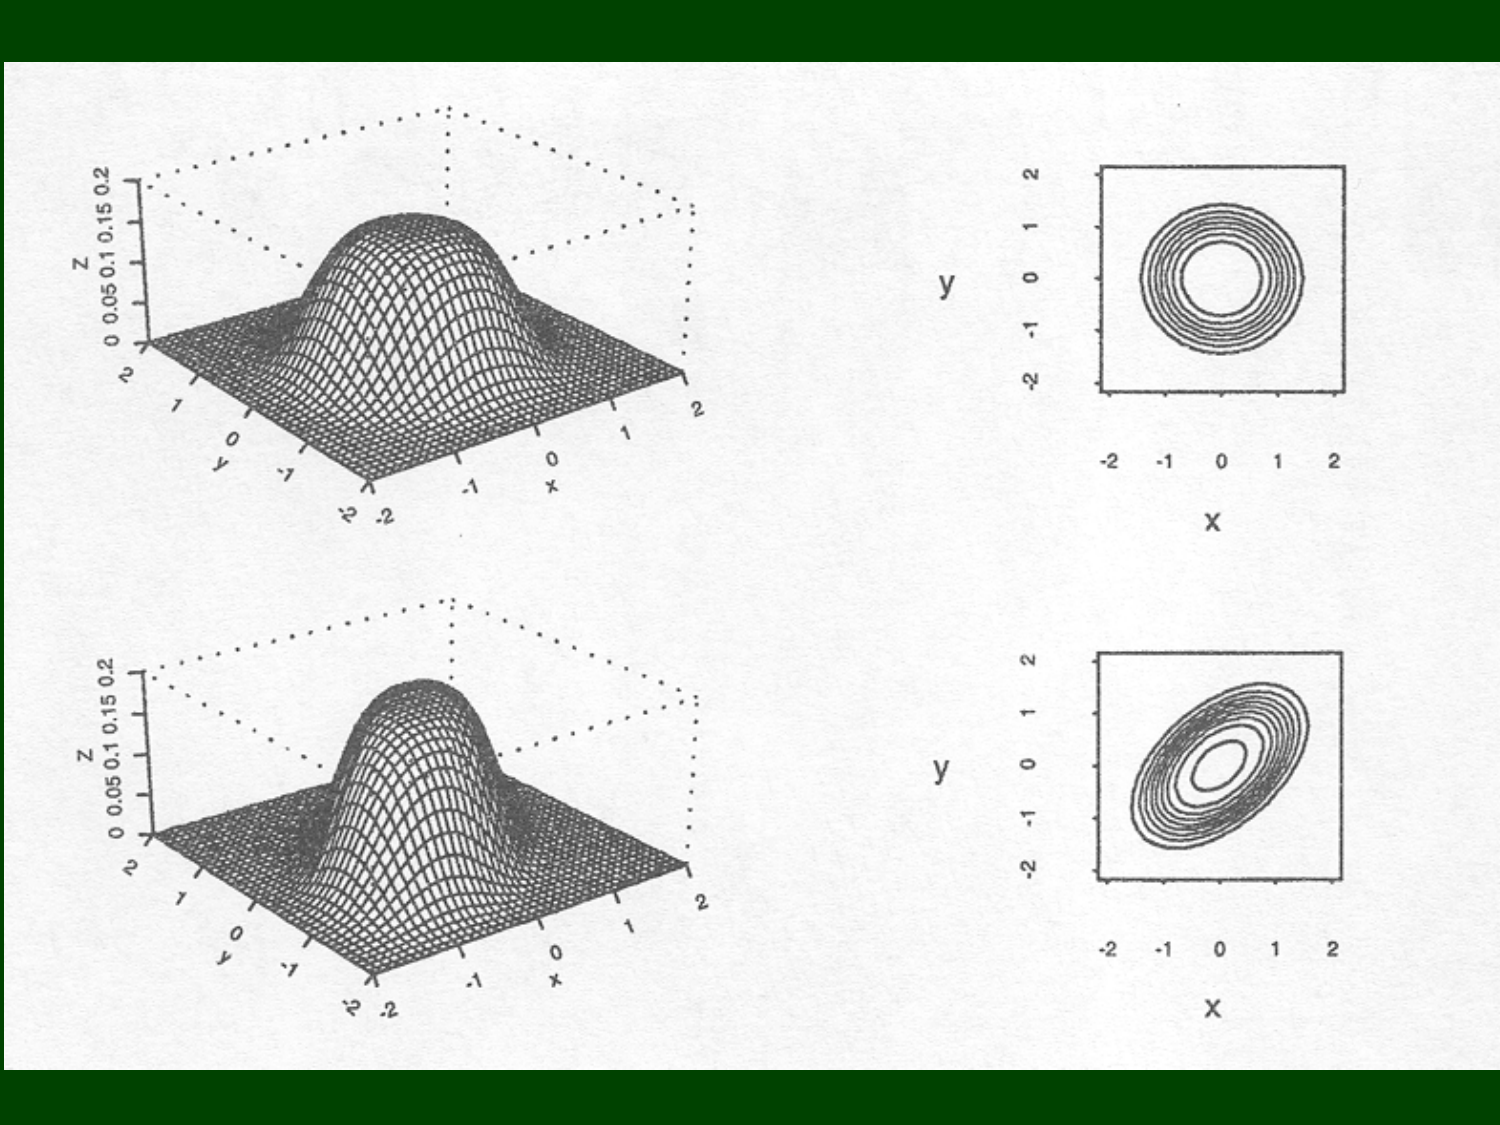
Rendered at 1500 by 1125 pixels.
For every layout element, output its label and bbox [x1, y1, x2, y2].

picture [4, 62, 1500, 1070]
